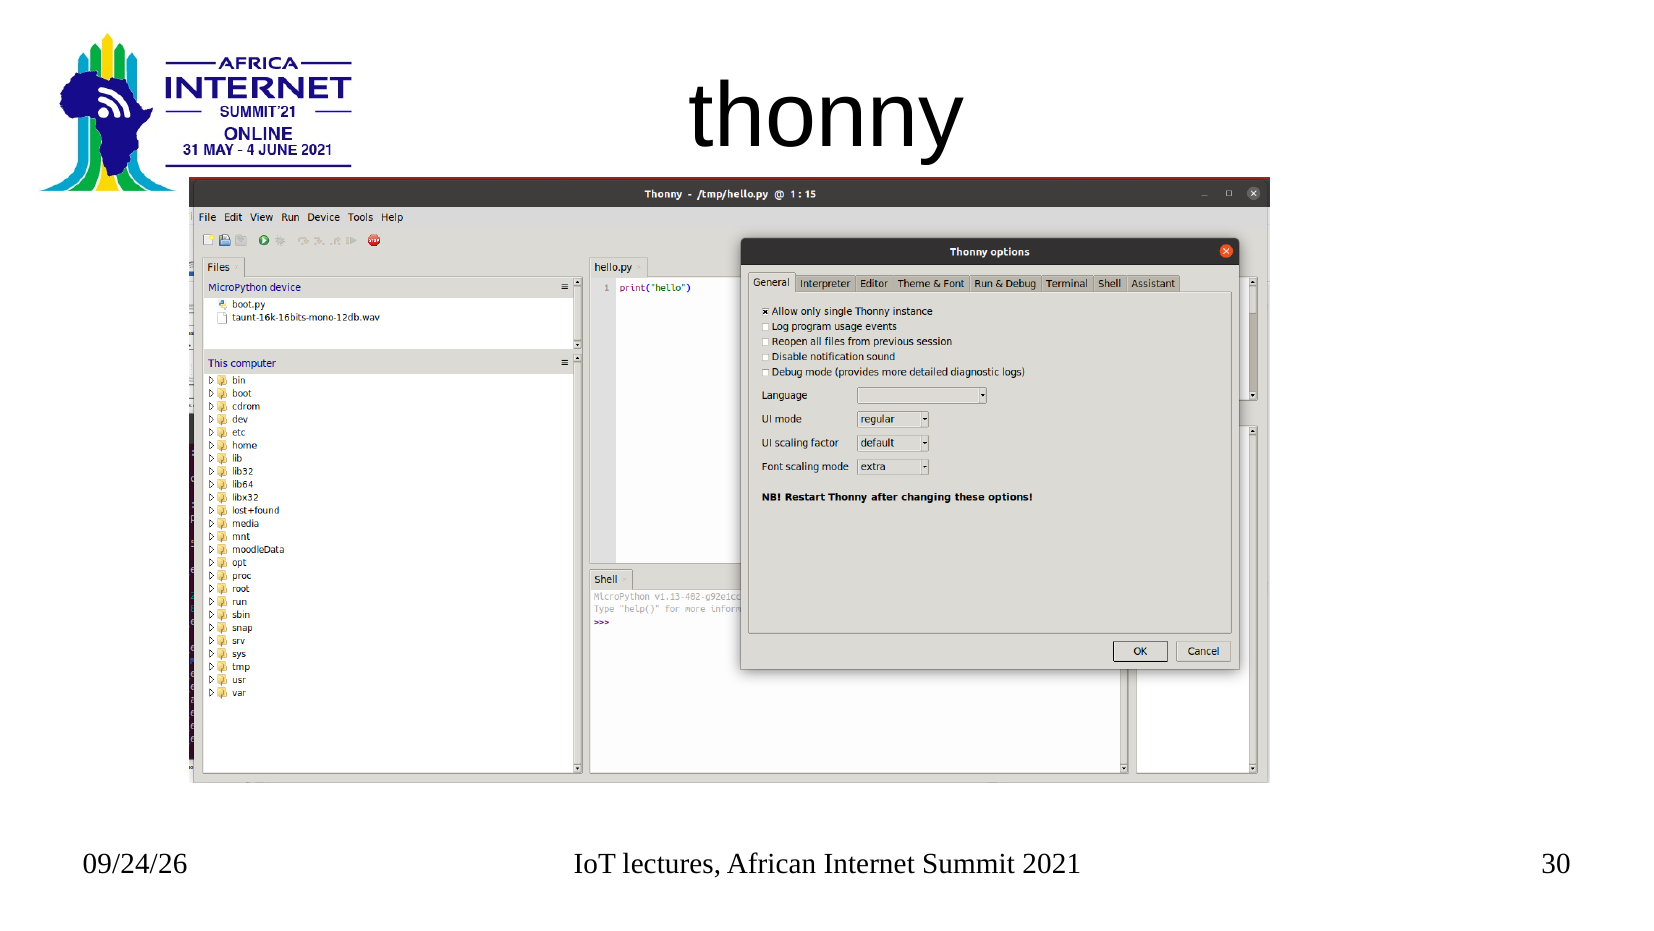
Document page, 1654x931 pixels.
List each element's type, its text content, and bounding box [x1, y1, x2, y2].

picture [9, 11, 1270, 783]
title thonny [82, 37, 1571, 193]
